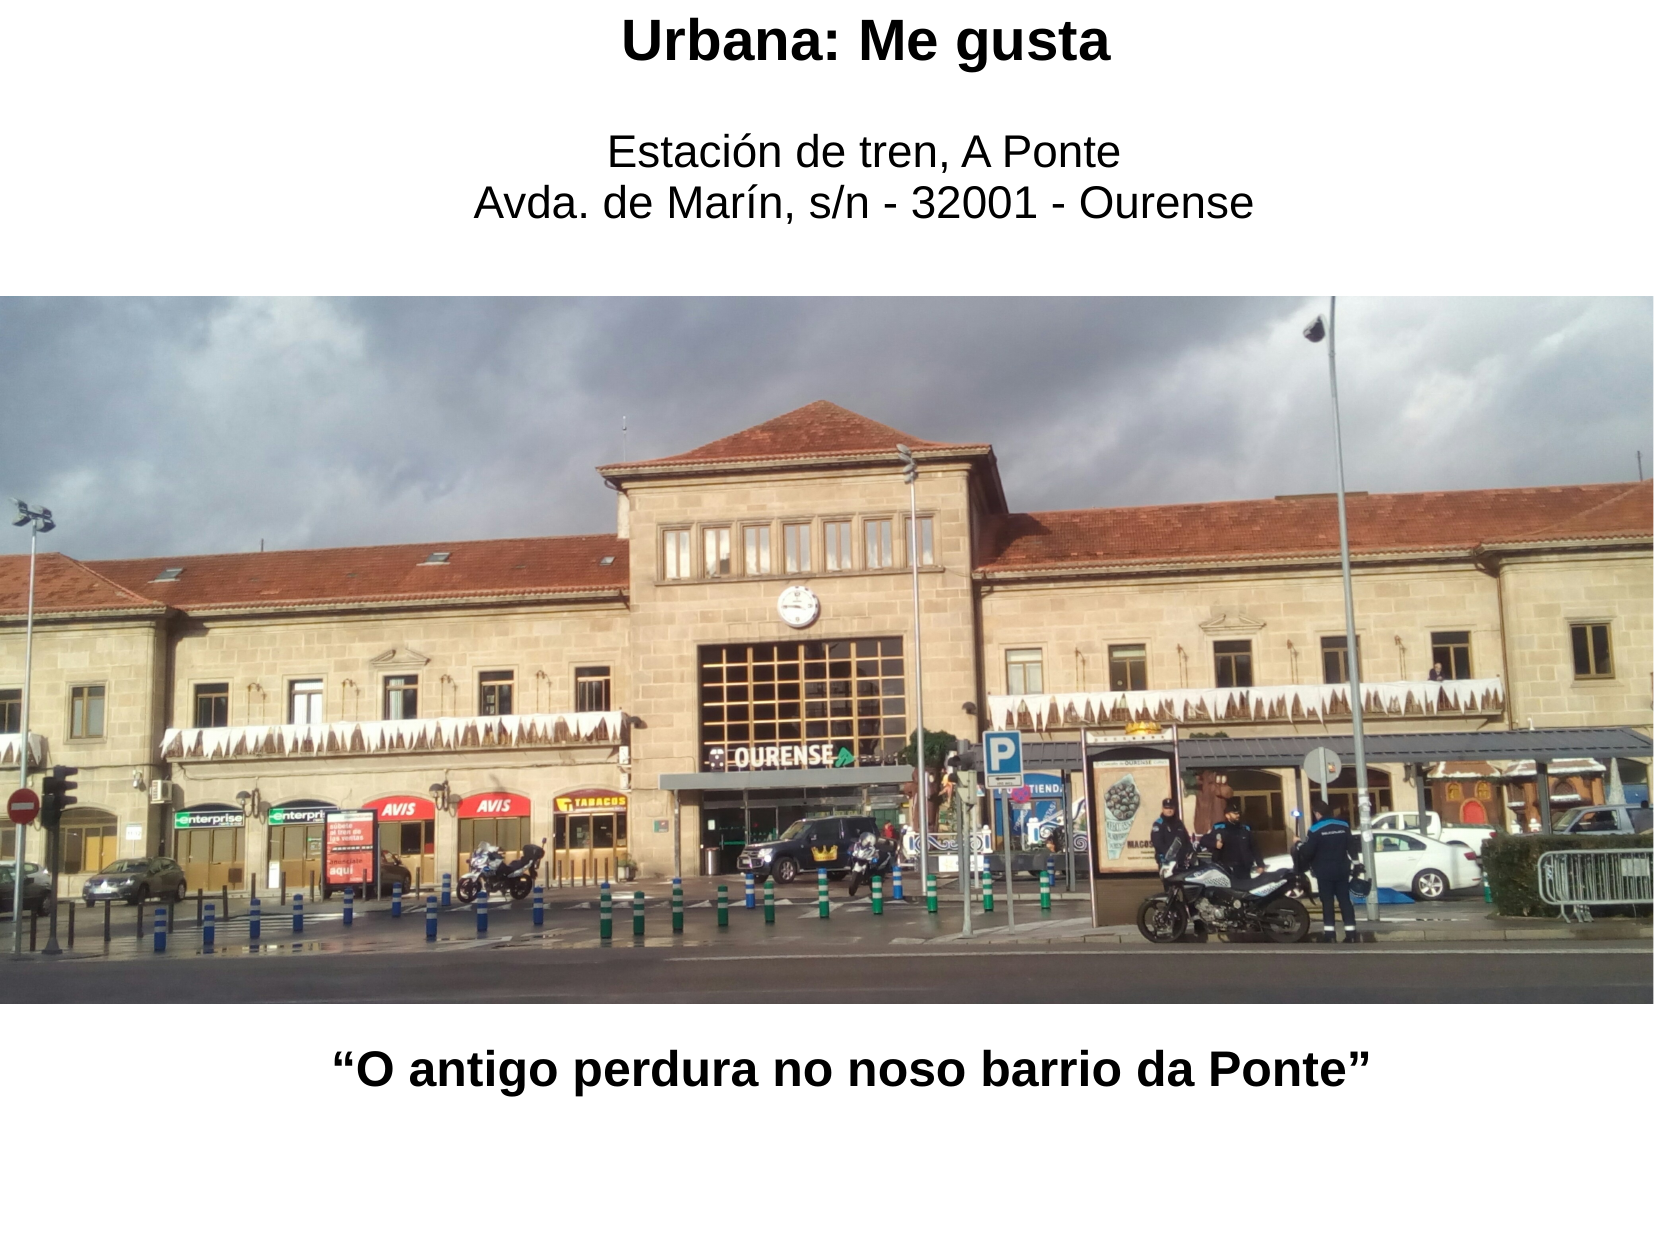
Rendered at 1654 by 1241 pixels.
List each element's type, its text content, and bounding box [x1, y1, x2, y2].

picture [0, 296, 1654, 1004]
text_box Urbana: Me gusta [607, 0, 1127, 82]
text_box Estación de tren, A Ponte Avda. de Marín, s/n - 32001 - Ourense [458, 118, 1270, 235]
text_box “O antigo perdura no noso barrio da Ponte” [316, 1033, 1388, 1106]
